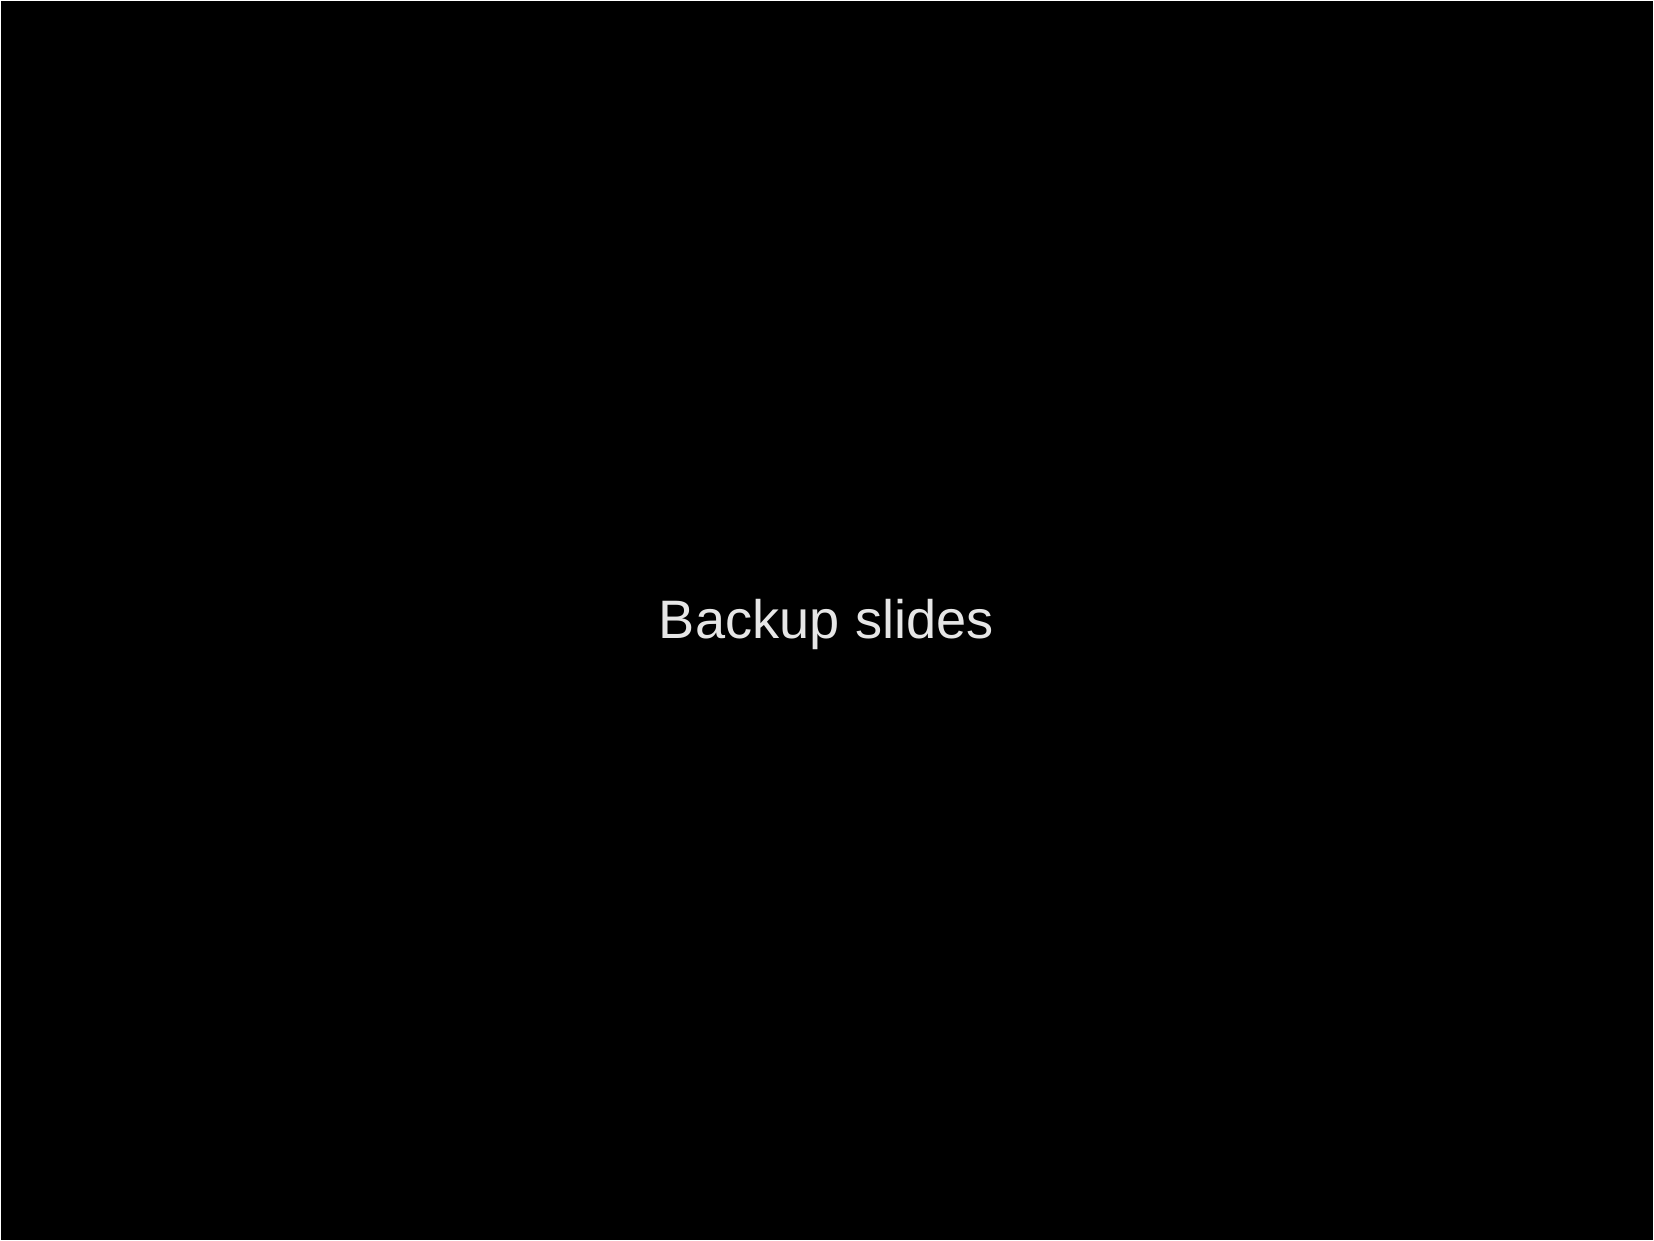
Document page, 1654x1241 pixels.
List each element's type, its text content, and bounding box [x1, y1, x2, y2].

text_box Backup slides [0, 0, 1654, 1241]
